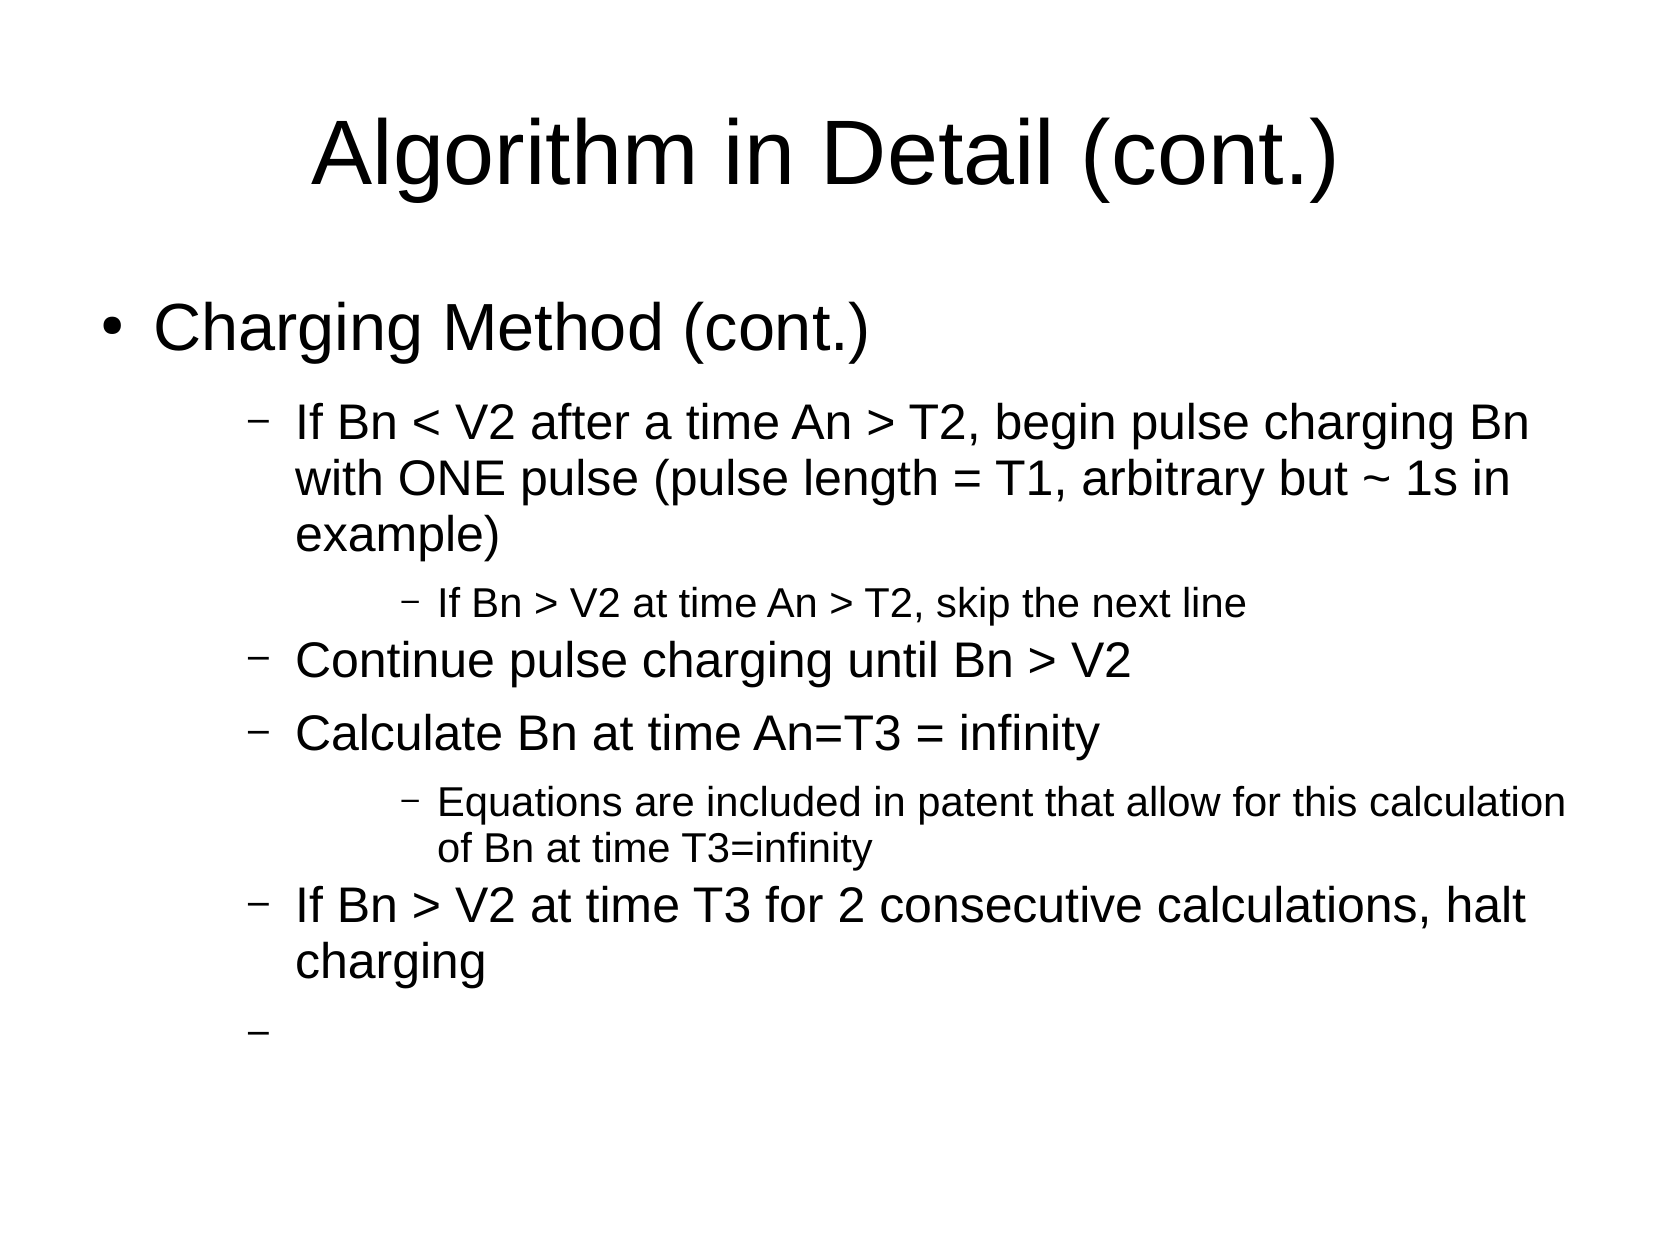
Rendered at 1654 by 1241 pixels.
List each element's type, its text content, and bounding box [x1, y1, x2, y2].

list Charging Method (cont.) If Bn < V2 after a time An > T2, begin pulse charging Bn with ONE pulse (pulse length = T1, arbitrary but ~ 1s in example) If Bn > V2 at time An > T2, skip the next line Continue pulse charging until Bn > V2 Calculate Bn at time An=T3 = infinity Equations are included in patent that allow for this calculation of Bn at time T3=infinity If Bn > V2 at time T3 for 2 consecutive calculations, halt charging [82, 290, 1571, 1109]
title Algorithm in Detail (cont.) [82, 49, 1571, 257]
